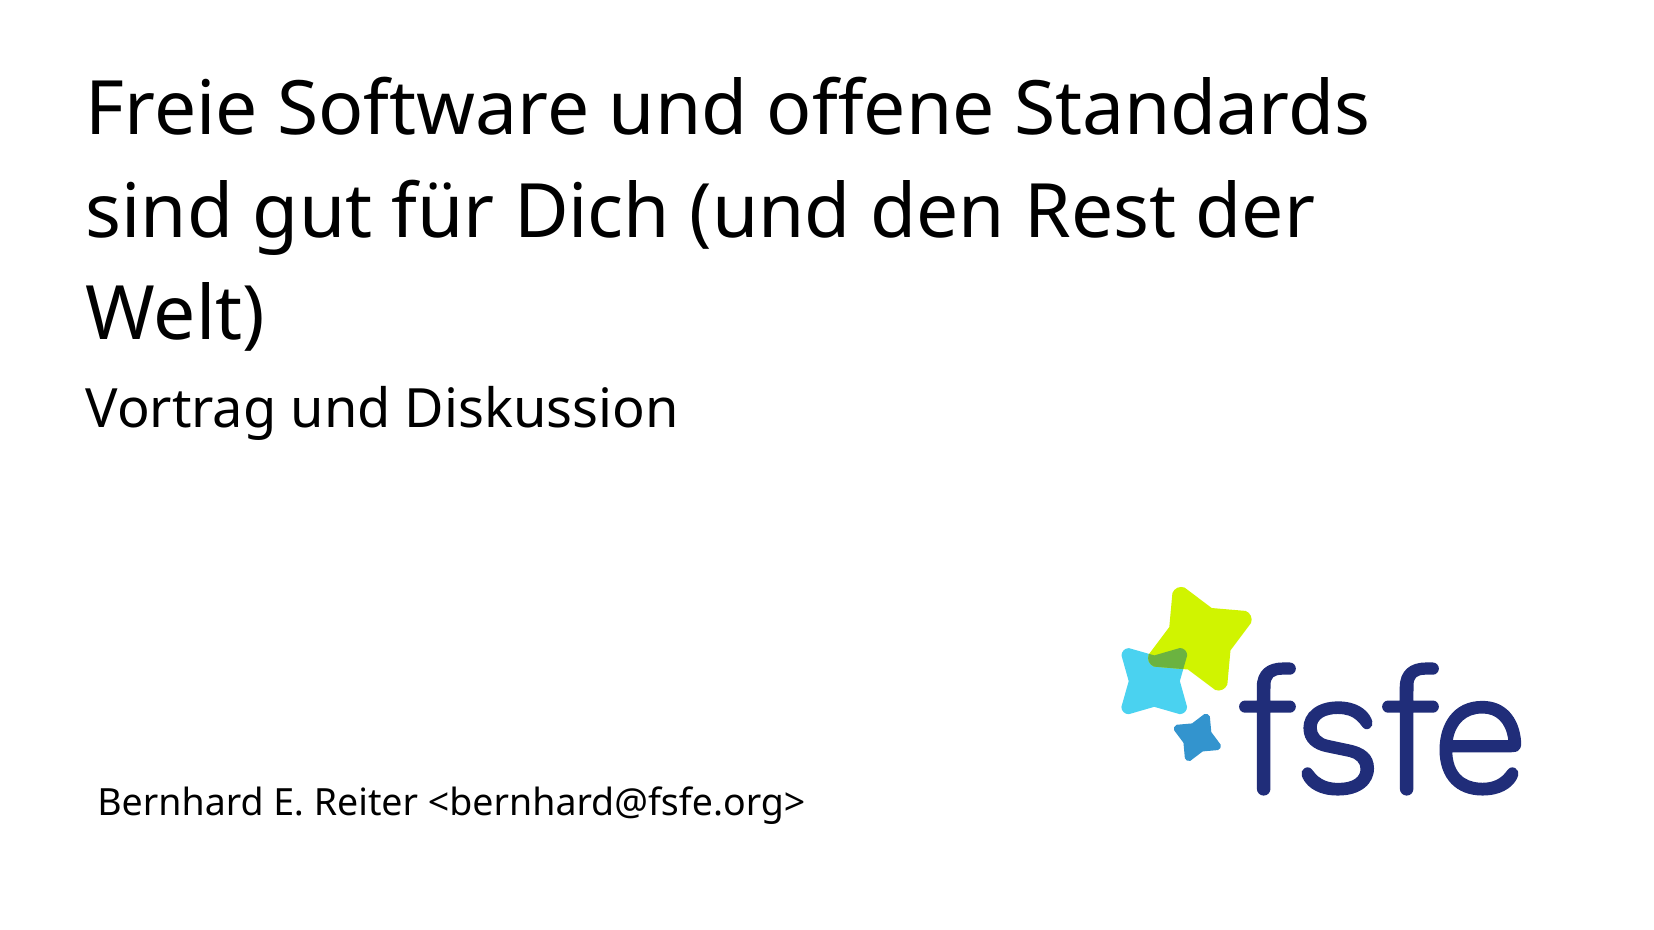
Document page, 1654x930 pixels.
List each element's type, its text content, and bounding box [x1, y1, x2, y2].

text_box Vortrag und Diskussion [70, 361, 792, 520]
picture [1074, 342, 1653, 930]
text_box Bernhard E. Reiter <bernhard@fsfe.org> [82, 767, 1040, 832]
text_box Freie Software und offene Standards sind gut für Dich (und den Rest der Welt) [70, 47, 1441, 260]
